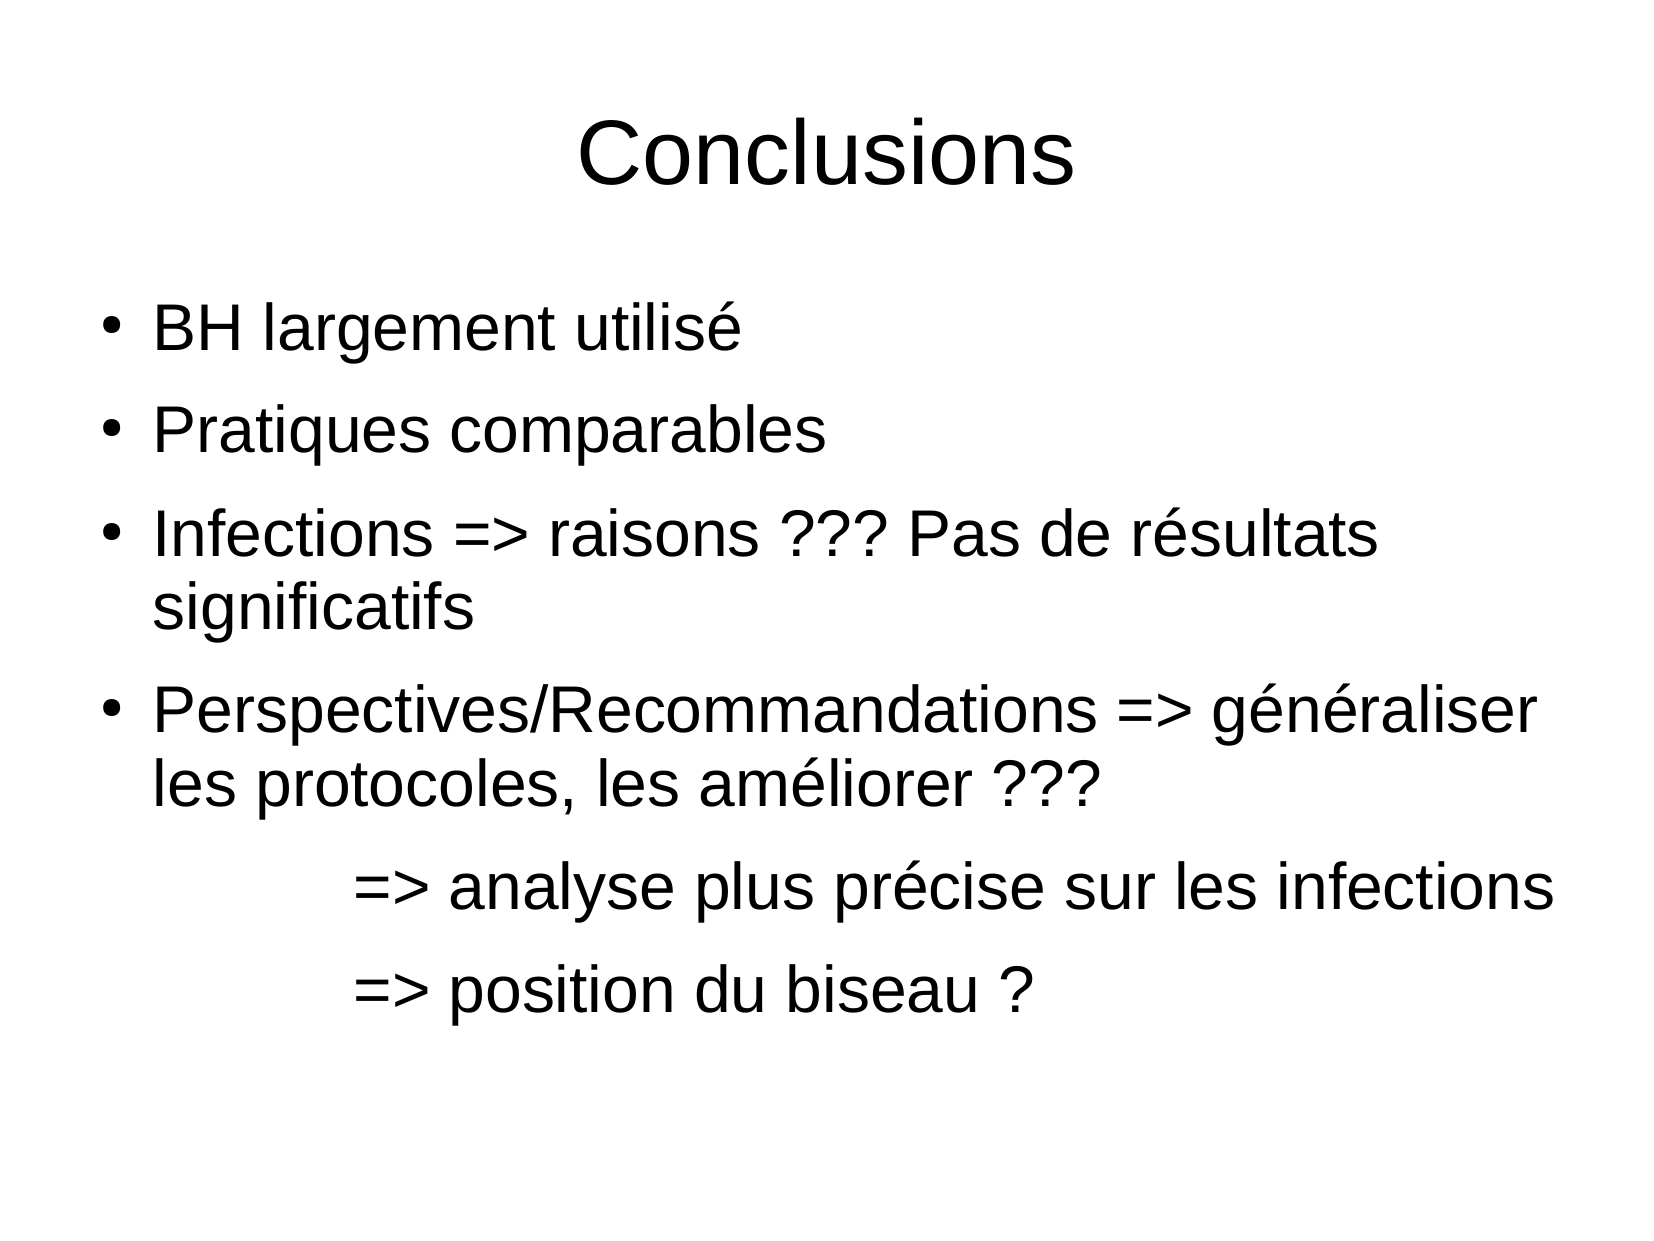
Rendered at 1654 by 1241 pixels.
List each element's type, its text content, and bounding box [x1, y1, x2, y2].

list BH largement utilisé Pratiques comparables Infections => raisons ??? Pas de résultats significatifs Perspectives/Recommandations => généraliser les protocoles, les améliorer ??? => analyse plus précise sur les infections => position du biseau ? [82, 290, 1571, 1109]
title Conclusions [82, 49, 1571, 257]
